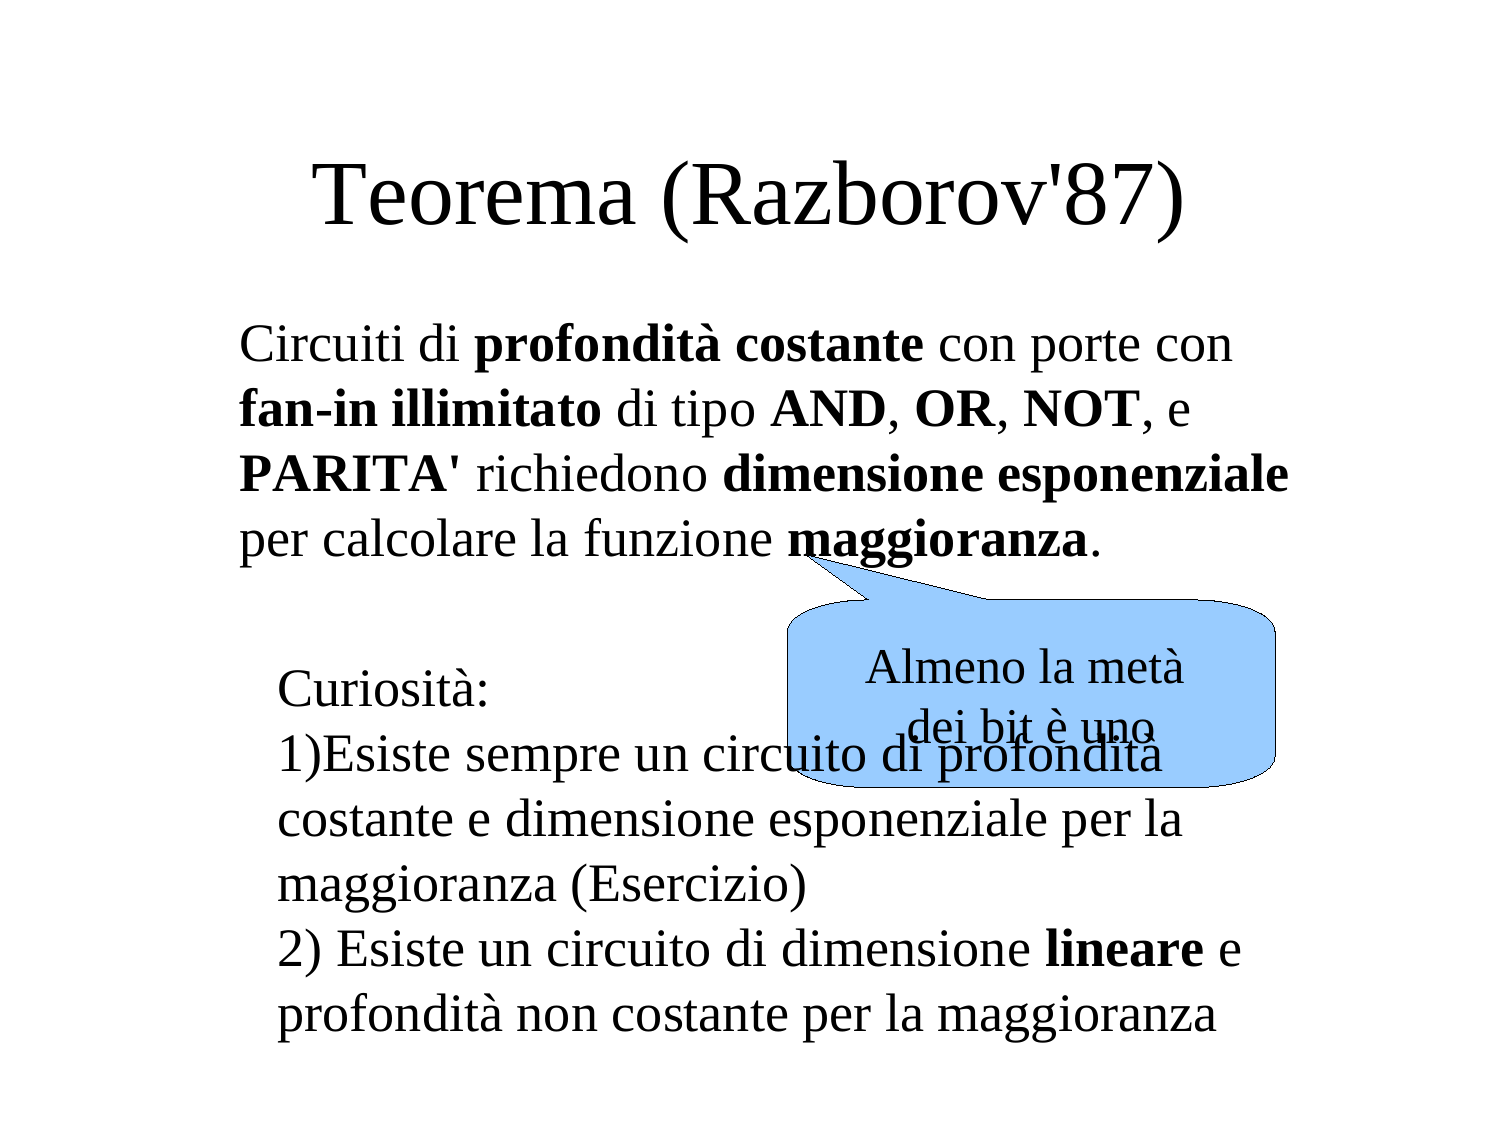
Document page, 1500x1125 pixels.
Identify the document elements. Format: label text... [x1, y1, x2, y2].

text_box Almeno la metà dei bit è uno [787, 554, 1276, 645]
title Teorema (Razborov'87) [112, 107, 1387, 280]
text_box Circuiti di profondità costante con porte con fan-in illimitato di tipo AND, OR, NOT, e PARITA' richiedono dimensione esponenziale per calcolare la funzione maggioranza. [225, 299, 1351, 575]
text_box Curiosità: Esiste sempre un circuito di profondità costante e dimensione esponenziale per la maggioranza (Esercizio) Esiste un circuito di dimensione lineare e profondità non costante per la maggioranza [262, 645, 1313, 1051]
